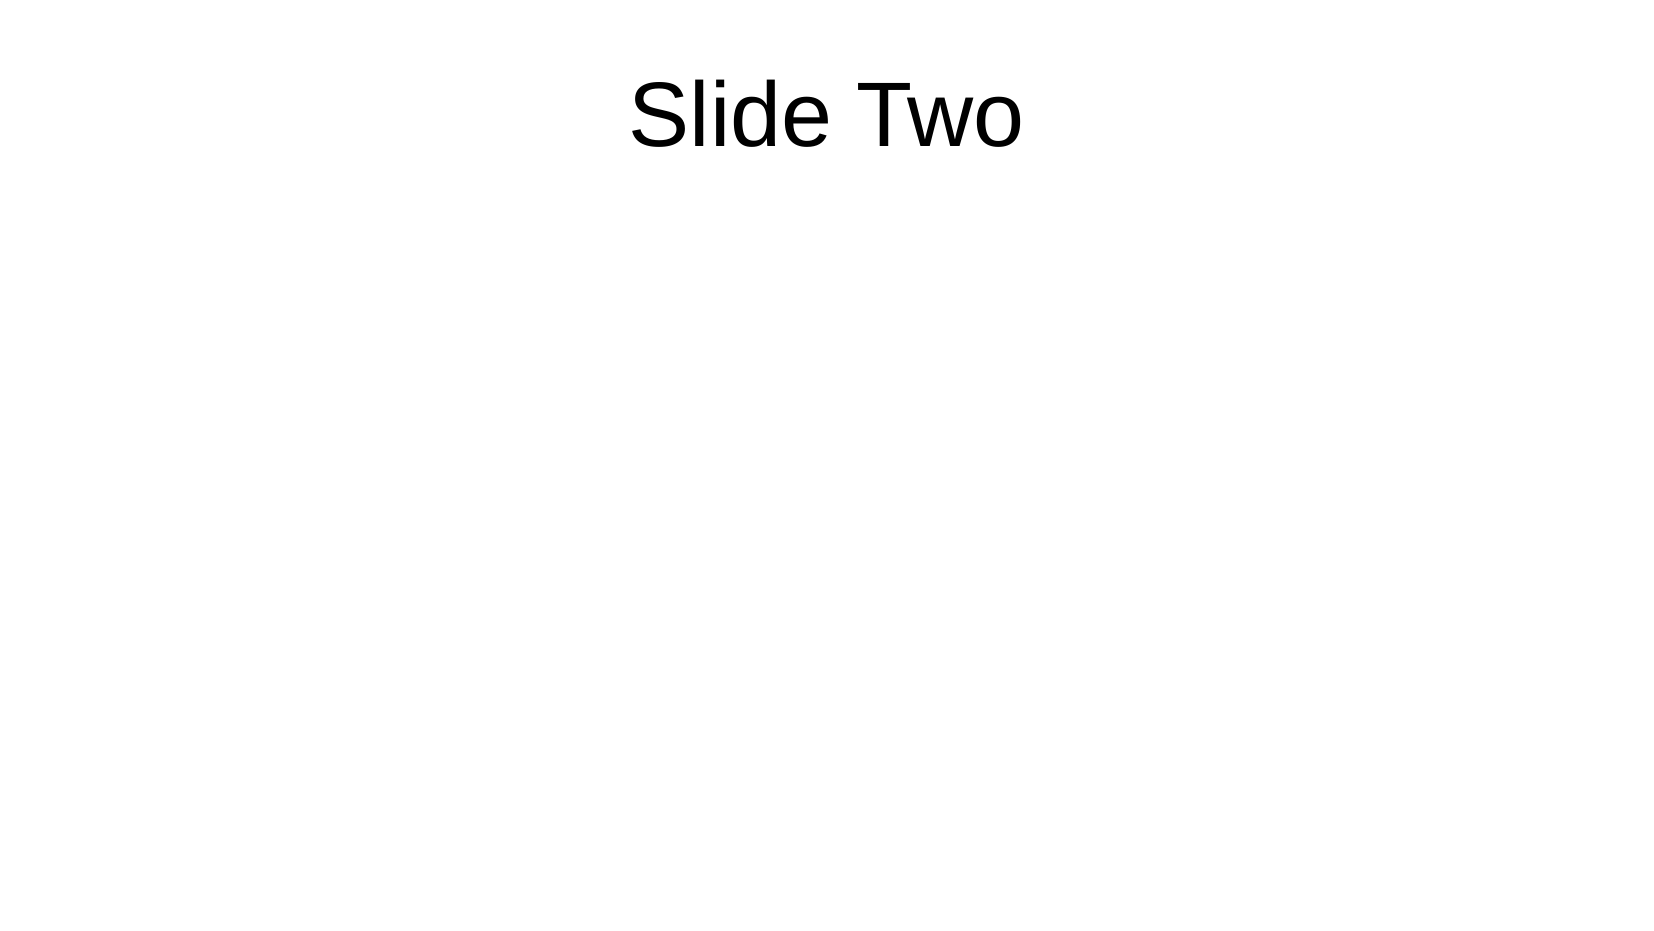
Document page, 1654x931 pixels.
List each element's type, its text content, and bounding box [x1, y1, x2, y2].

title Slide Two [82, 37, 1571, 193]
